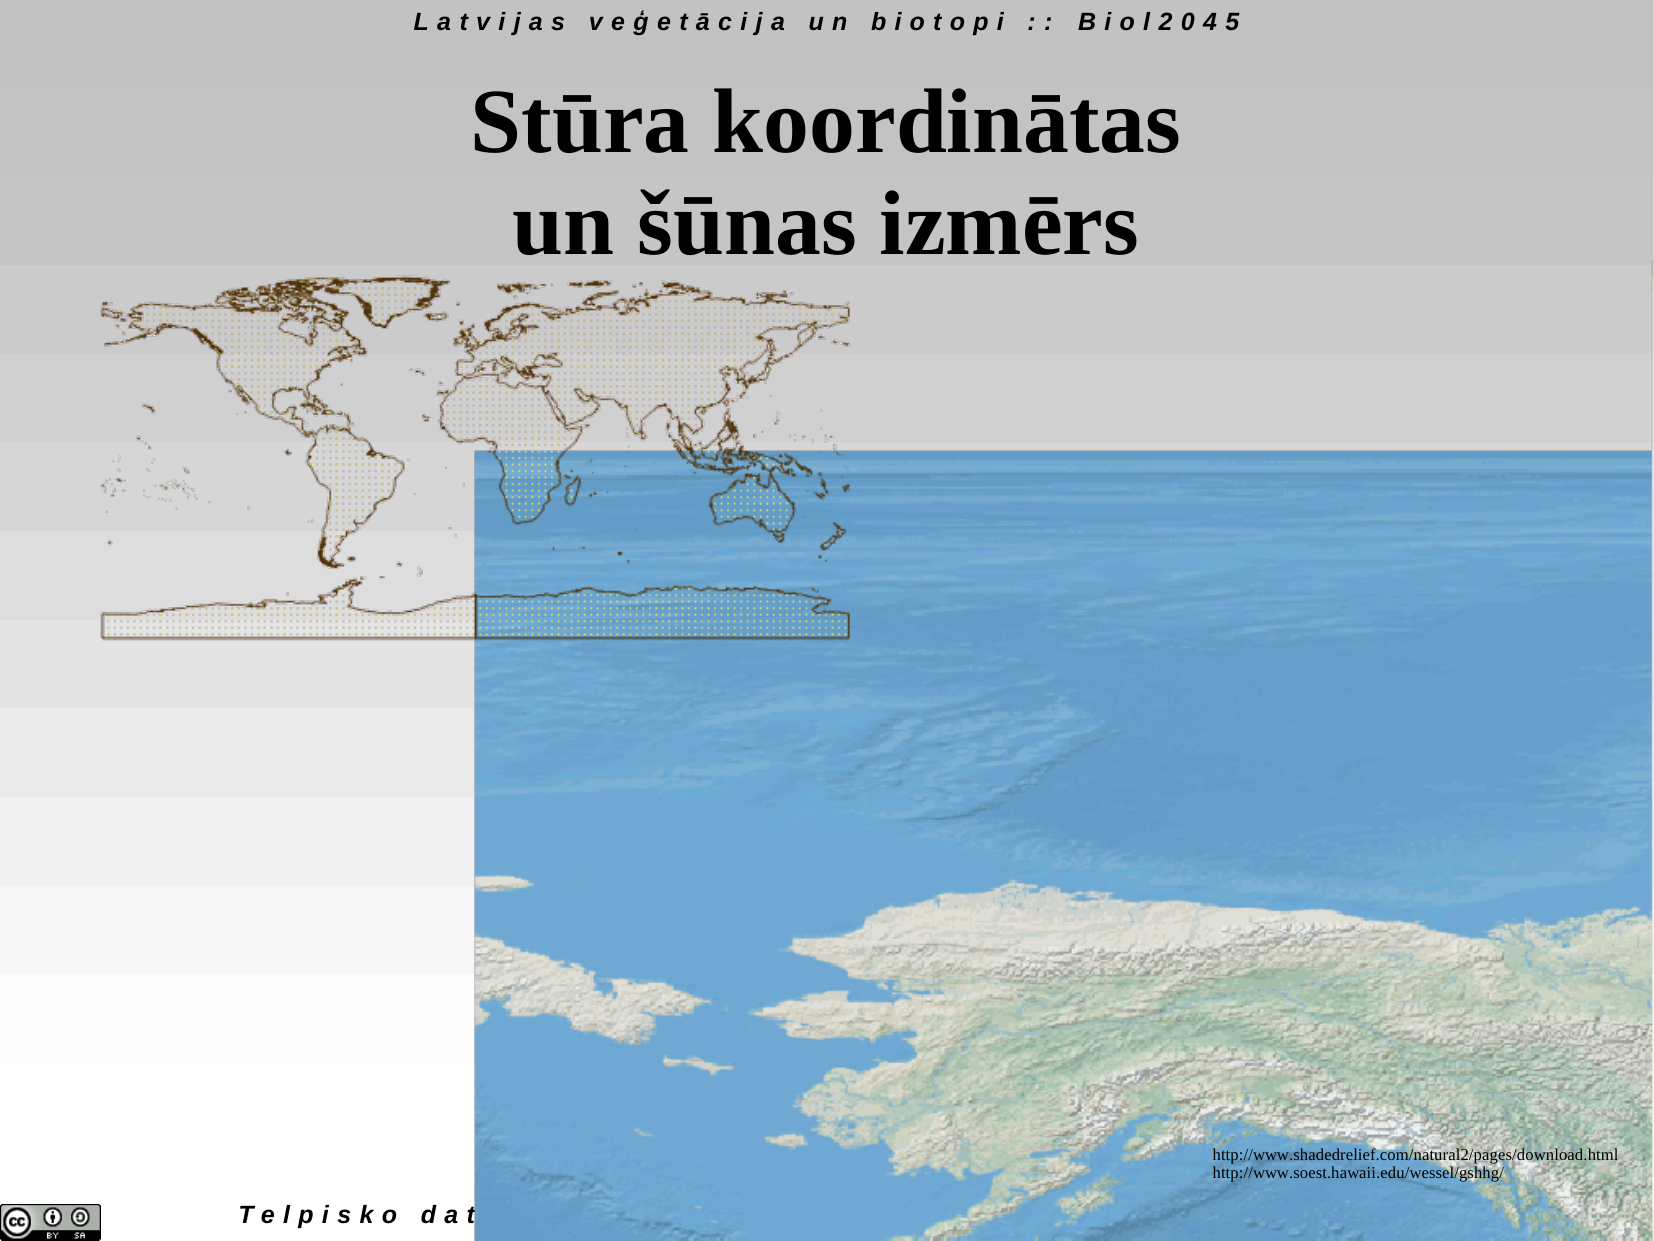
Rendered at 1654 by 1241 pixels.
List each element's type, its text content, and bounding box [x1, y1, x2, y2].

text_box http://www.shadedrelief.com/natural2/pages/download.html http://www.soest.hawaii.edu/wessel/gshhg/ [1197, 1137, 1634, 1183]
picture [0, 0, 1654, 1241]
title Stūra koordinātas un šūnas izmērs [29, 49, 1625, 296]
